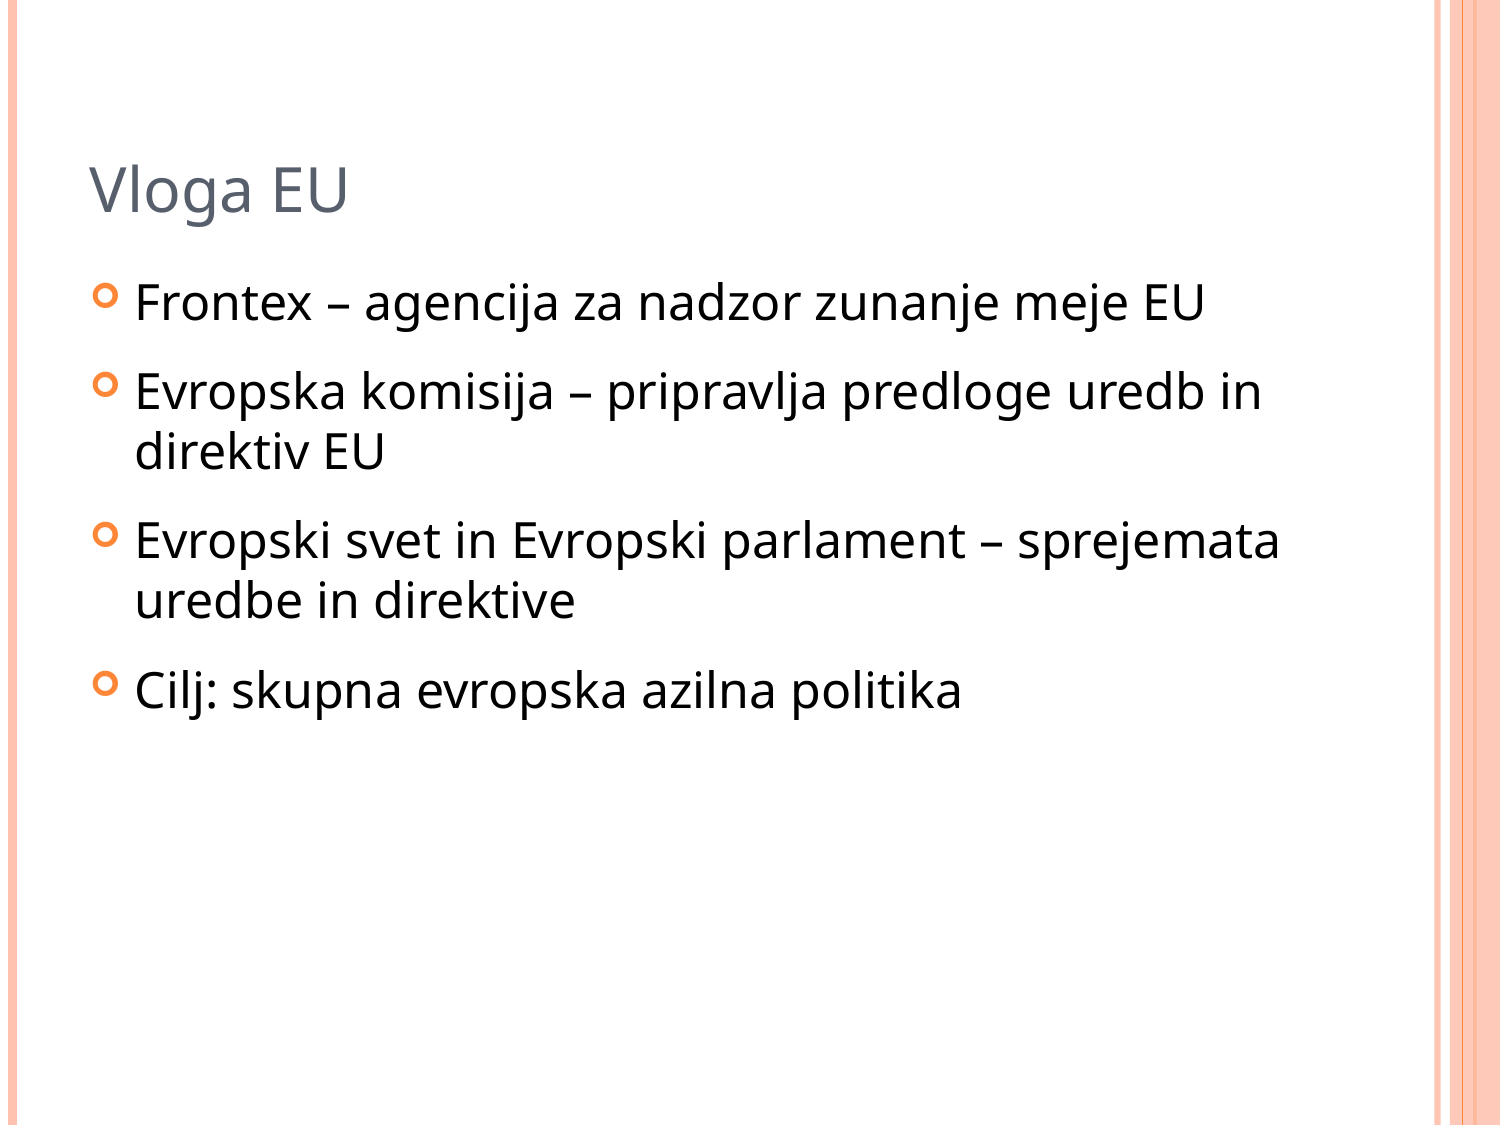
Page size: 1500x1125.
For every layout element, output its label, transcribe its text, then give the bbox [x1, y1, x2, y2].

title Vloga EU [75, 45, 1300, 233]
list Frontex – agencija za nadzor zunanje meje EU Evropska komisija – pripravlja predloge uredb in direktiv EU Evropski svet in Evropski parlament – sprejemata uredbe in direktive Cilj: skupna evropska azilna politika [75, 262, 1300, 1062]
